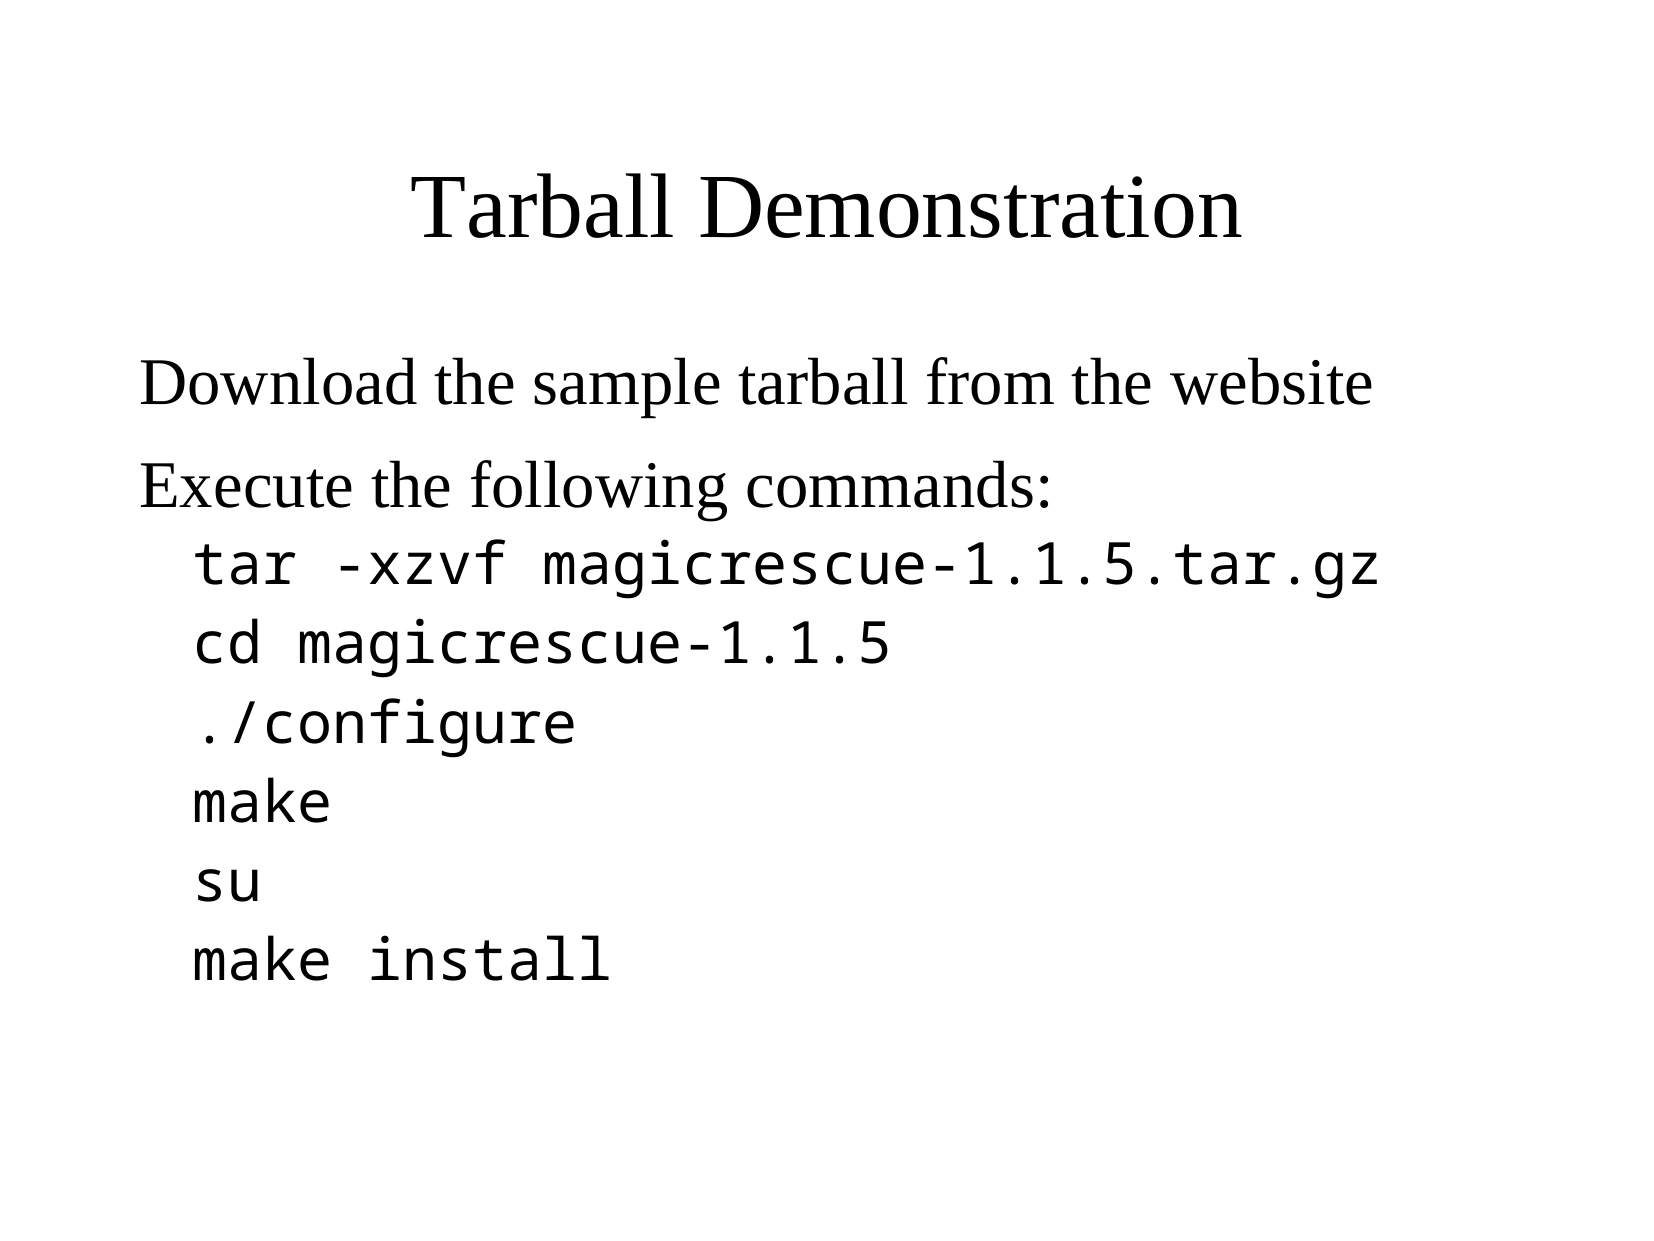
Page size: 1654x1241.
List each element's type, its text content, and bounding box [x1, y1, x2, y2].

list Download the sample tarball from the website Execute the following commands: tar -xzvf magicrescue-1.1.5.tar.gz cd magicrescue-1.1.5 ./configure make su make install [121, 344, 1534, 1127]
title Tarball Demonstration [121, 102, 1534, 311]
